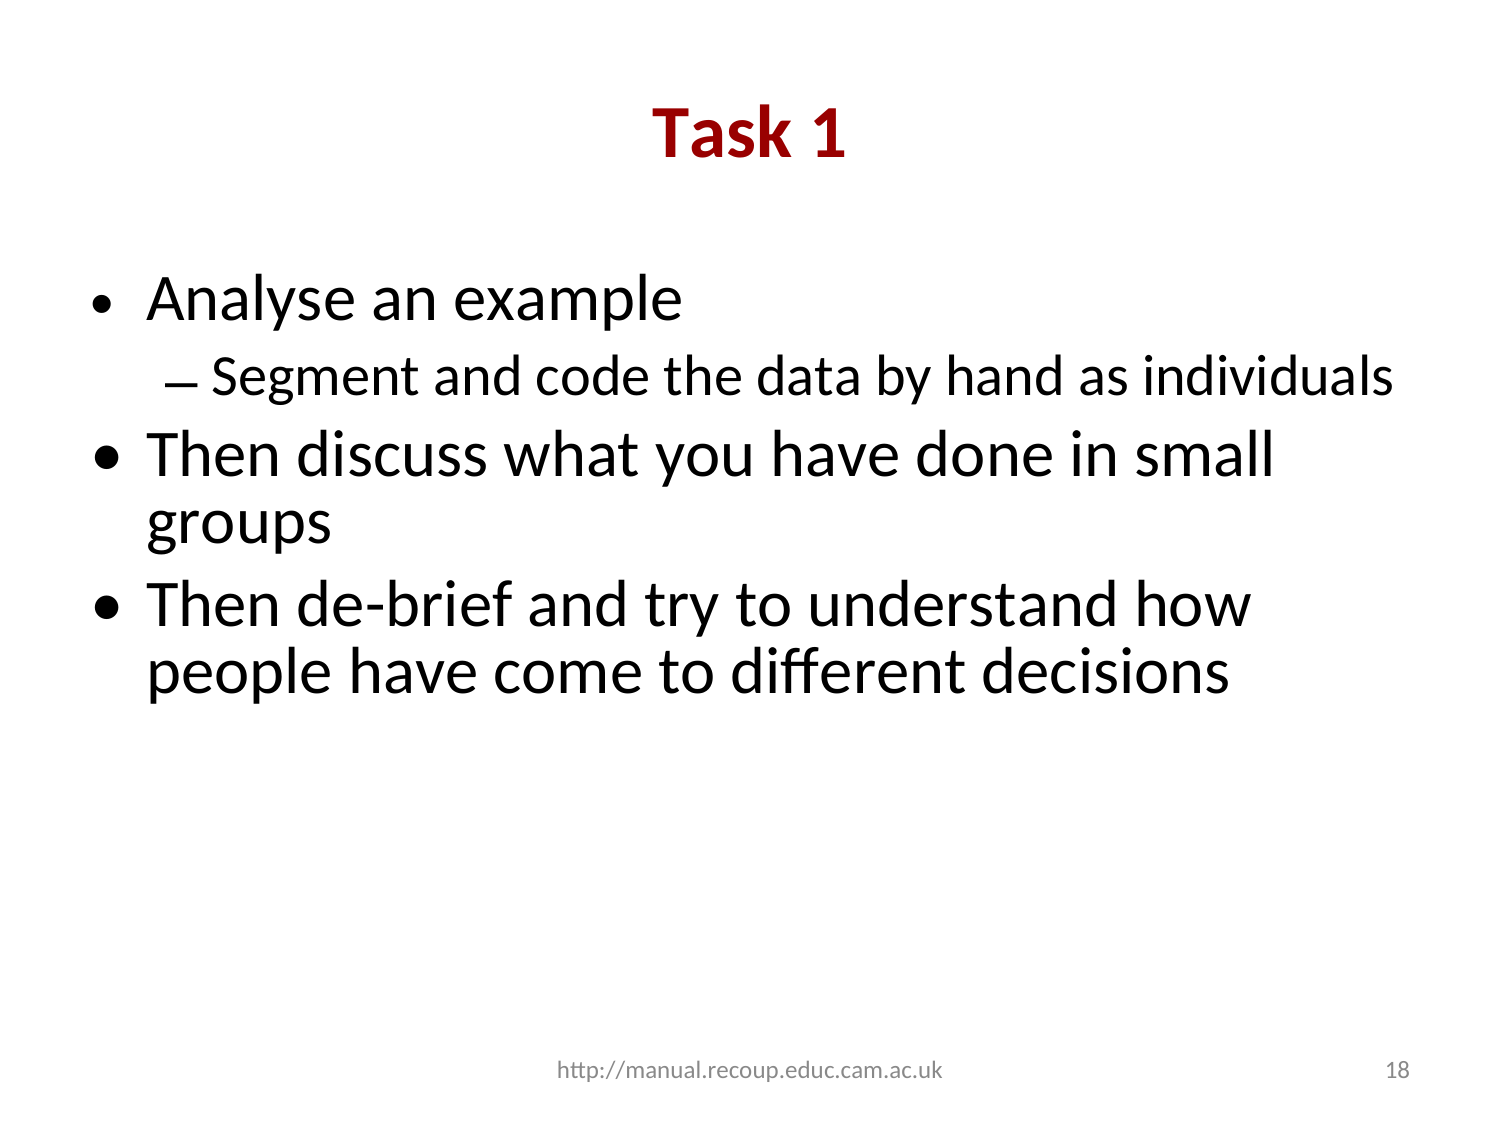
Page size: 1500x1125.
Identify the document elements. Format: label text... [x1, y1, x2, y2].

list Analyse an example Segment and code the data by hand as individuals Then discuss what you have done in small groups Then de-brief and try to understand how people have come to different decisions [75, 262, 1426, 1006]
title Task 1 [75, 45, 1426, 233]
